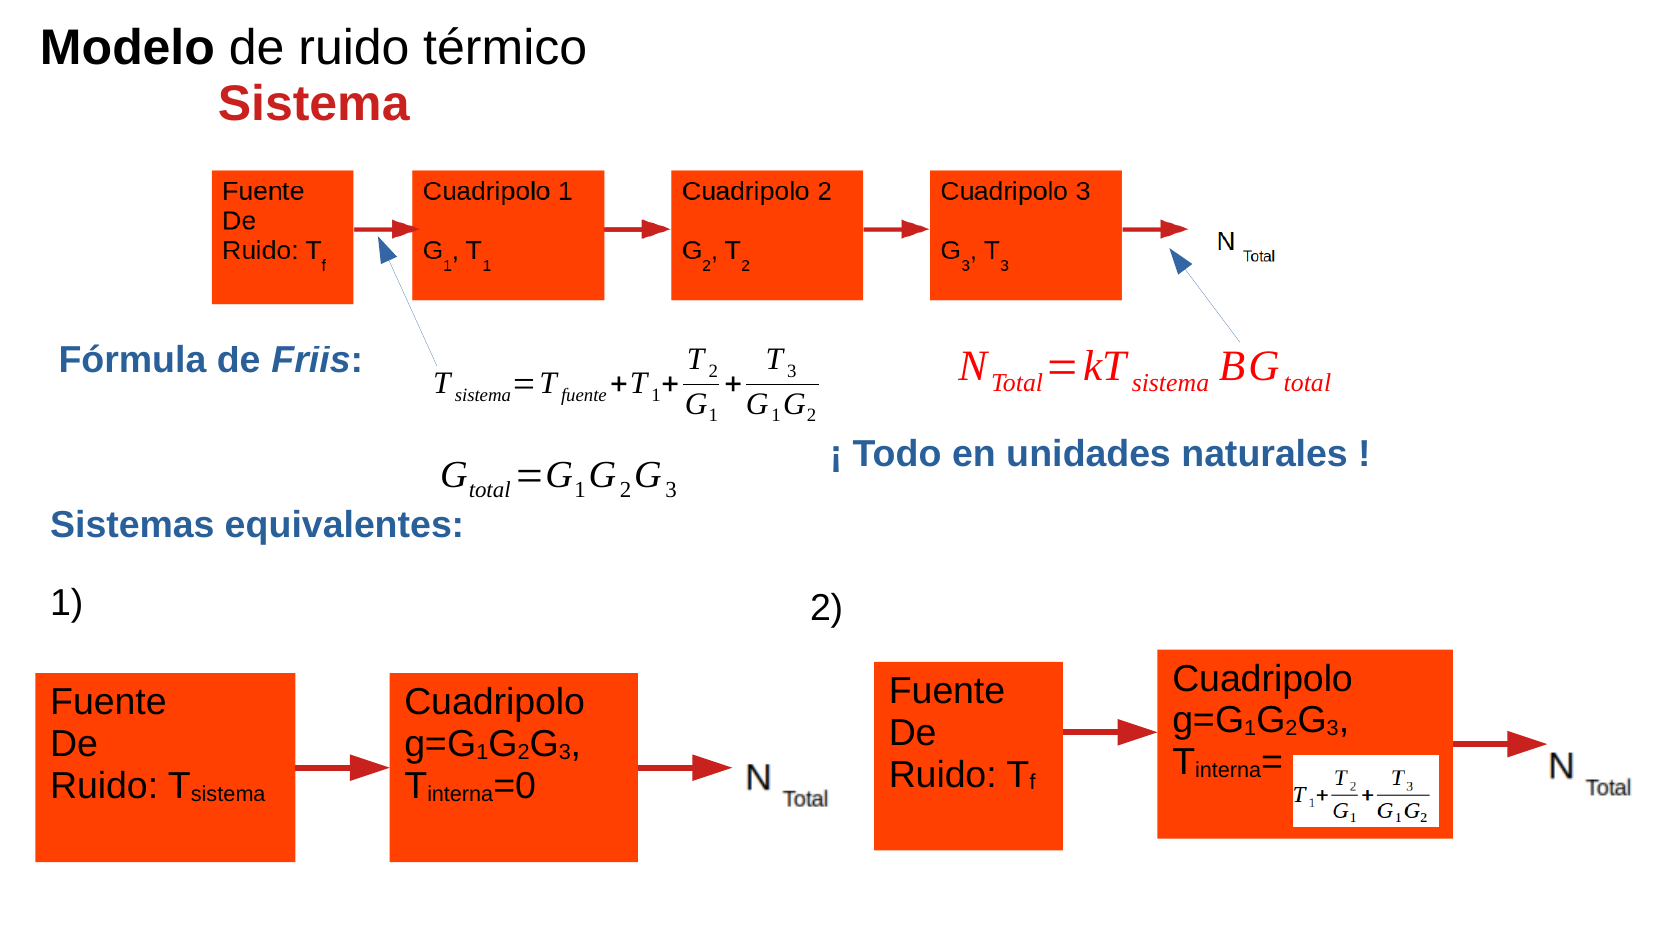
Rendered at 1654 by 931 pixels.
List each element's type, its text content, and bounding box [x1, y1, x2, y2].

chart [425, 347, 828, 426]
chart [430, 454, 686, 502]
picture [744, 708, 857, 833]
picture [1293, 755, 1439, 827]
picture [188, 141, 1300, 347]
text_box 2) [795, 578, 875, 643]
chart [944, 342, 1343, 397]
text_box Fuente De Ruido: Tf [874, 661, 1063, 851]
text_box Fórmula de Friis: [43, 330, 379, 388]
text_box 1) [35, 574, 115, 638]
text_box Fuente De Ruido: Tsistema [35, 673, 296, 863]
text_box Sistemas equivalentes: [35, 496, 544, 560]
text_box Modelo de ruido térmico Sistema [25, 11, 603, 139]
text_box Cuadripolo g=G1G2G3, Tinterna=0 [389, 673, 638, 863]
text_box Cuadripolo g=G1G2G3, Tinterna= [1157, 649, 1453, 839]
picture [1547, 696, 1654, 821]
text_box ¡ Todo en unidades naturales ! [814, 425, 1387, 483]
